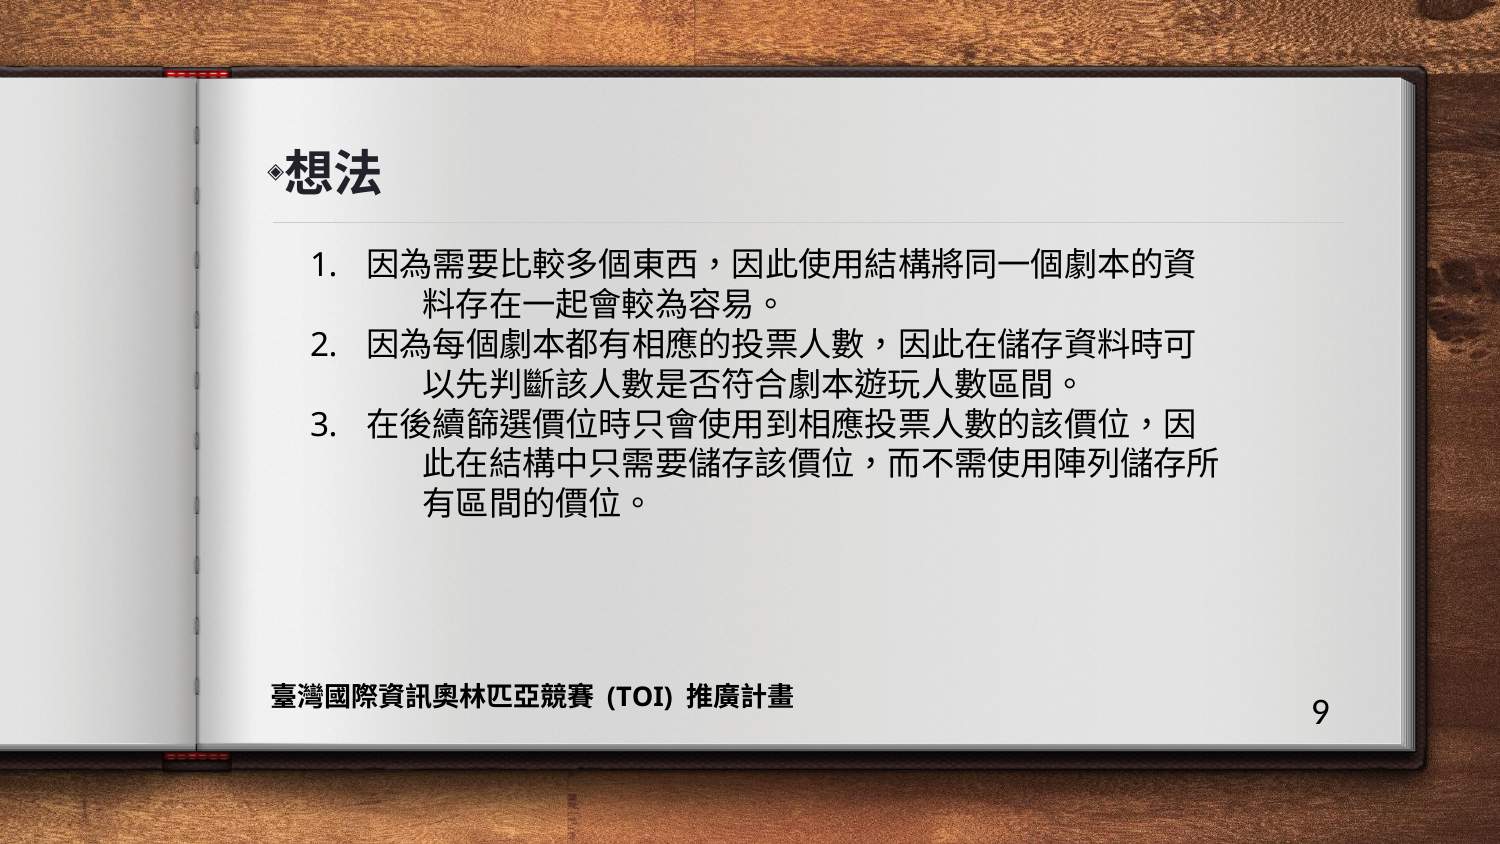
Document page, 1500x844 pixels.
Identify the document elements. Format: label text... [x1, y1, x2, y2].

text_box 因為需要比較多個東西，因此使用結構將同一個劇本的資料存在一起會較為容易。 因為每個劇本都有相應的投票人數，因此在儲存資料時可以先判斷該人數是否符合劇本遊玩人數區間。 在後續篩選價位時只會使用到相應投票人數的該價位，因此在結構中只需要儲存該價位，而不需使用陣列儲存所有區間的價位。 [295, 235, 1236, 534]
text_box 9 [1295, 672, 1386, 737]
list 想法 [252, 126, 1194, 216]
